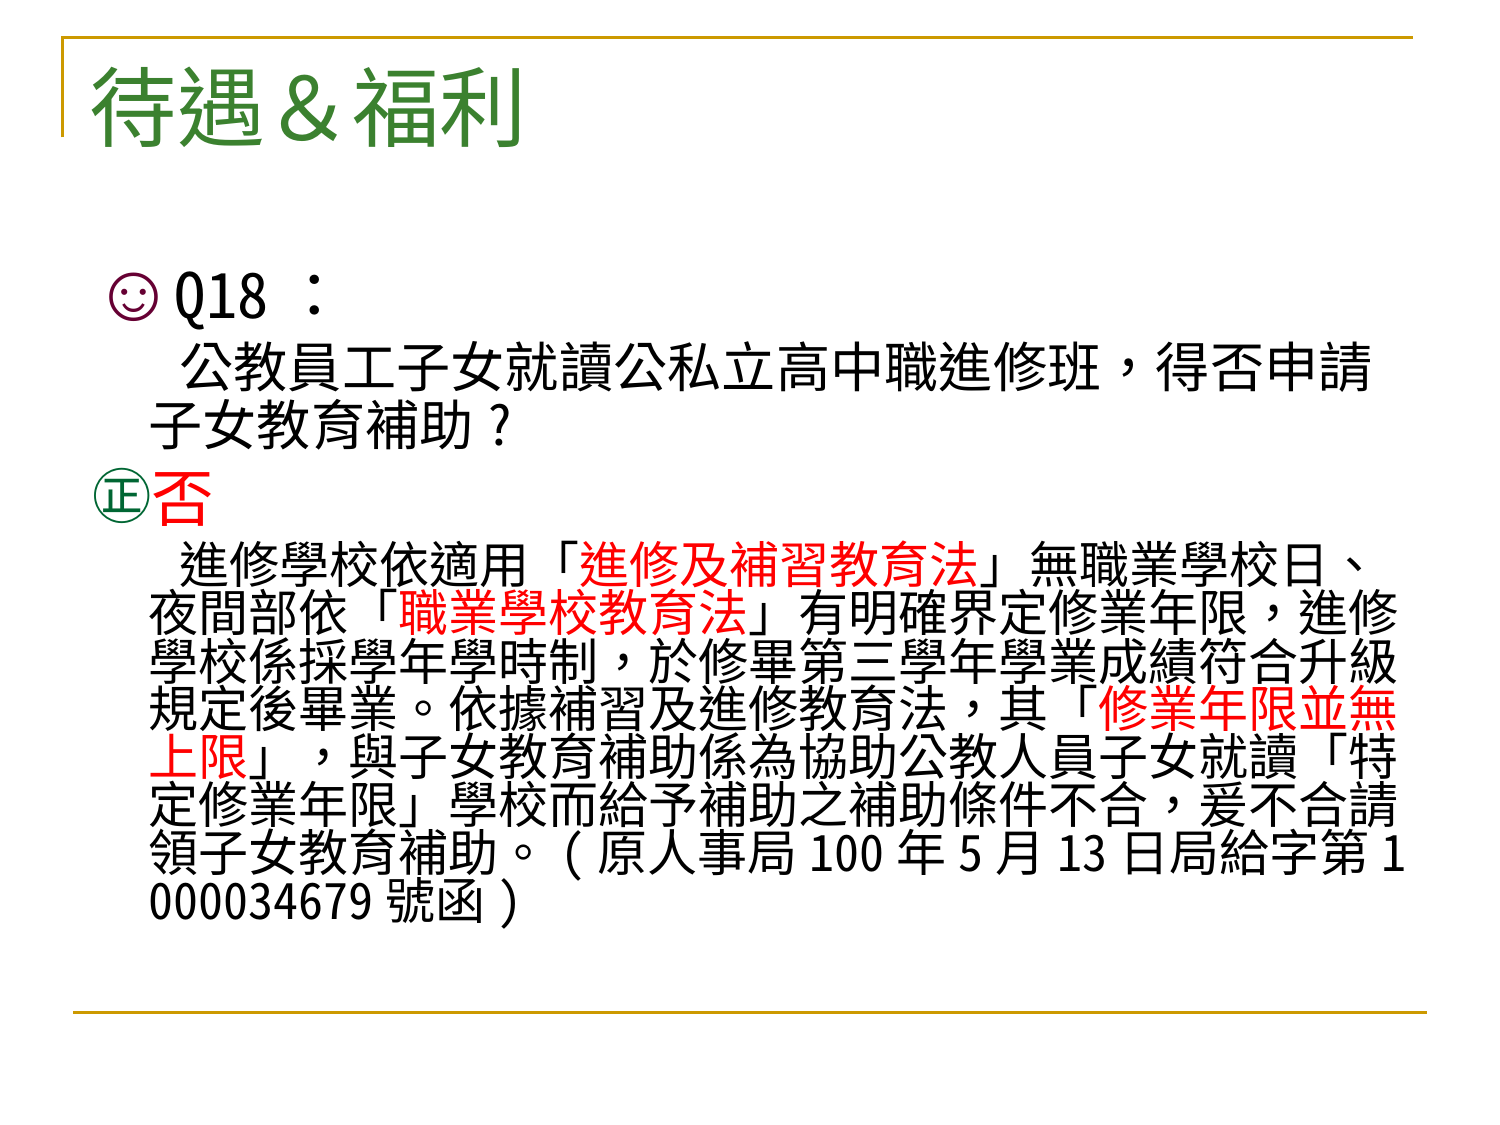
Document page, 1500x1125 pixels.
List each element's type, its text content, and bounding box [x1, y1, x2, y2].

title 待遇＆福利 [75, 45, 1426, 233]
list Q18： 公教員工子女就讀公私立高中職進修班，得否申請子女教育補助? 否 進修學校依適用「進修及補習教育法」無職業學校日、夜間部依「職業學校教育法」有明確界定修業年限，進修學校係採學年學時制，於修畢第三學年學業成績符合升級規定後畢業。依據補習及進修教育法，其「修業年限並無上限」，與子女教育補助係為協助公教人員子女就讀「特定修業年限」學校而給予補助之補助條件不合，爰不合請領子女教育補助。(原人事局100年5月13日局給字第1000034679號函) [77, 262, 1428, 1005]
